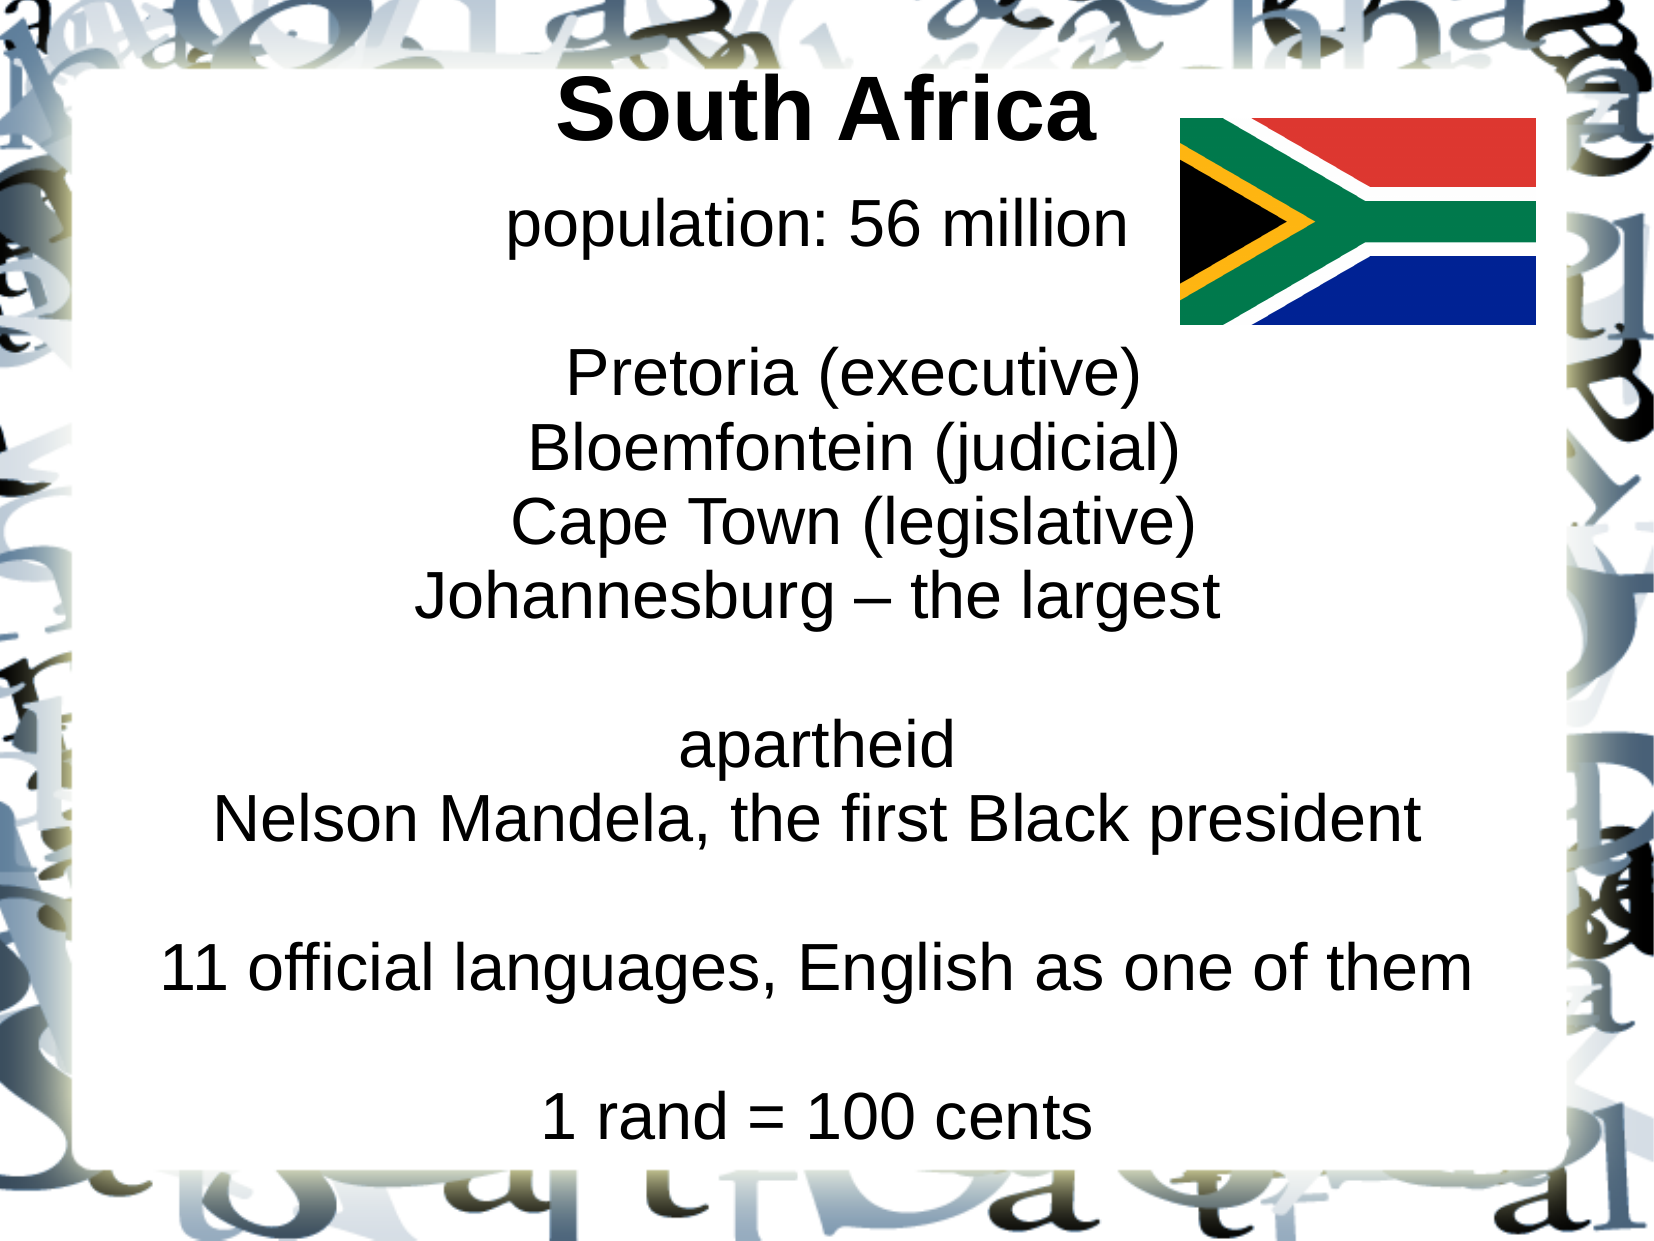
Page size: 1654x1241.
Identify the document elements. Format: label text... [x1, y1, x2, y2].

picture [0, 0, 1654, 1241]
subtitle population: 56 million Pretoria (executive) Bloemfontein (judicial) Cape Town (legislative) Johannesburg – the largest apartheid Nelson Mandela, the first Black president 11 official languages, English as one of them 1 rand = 100 cents maoris [106, 224, 1530, 1182]
title South Africa [82, 23, 1571, 189]
